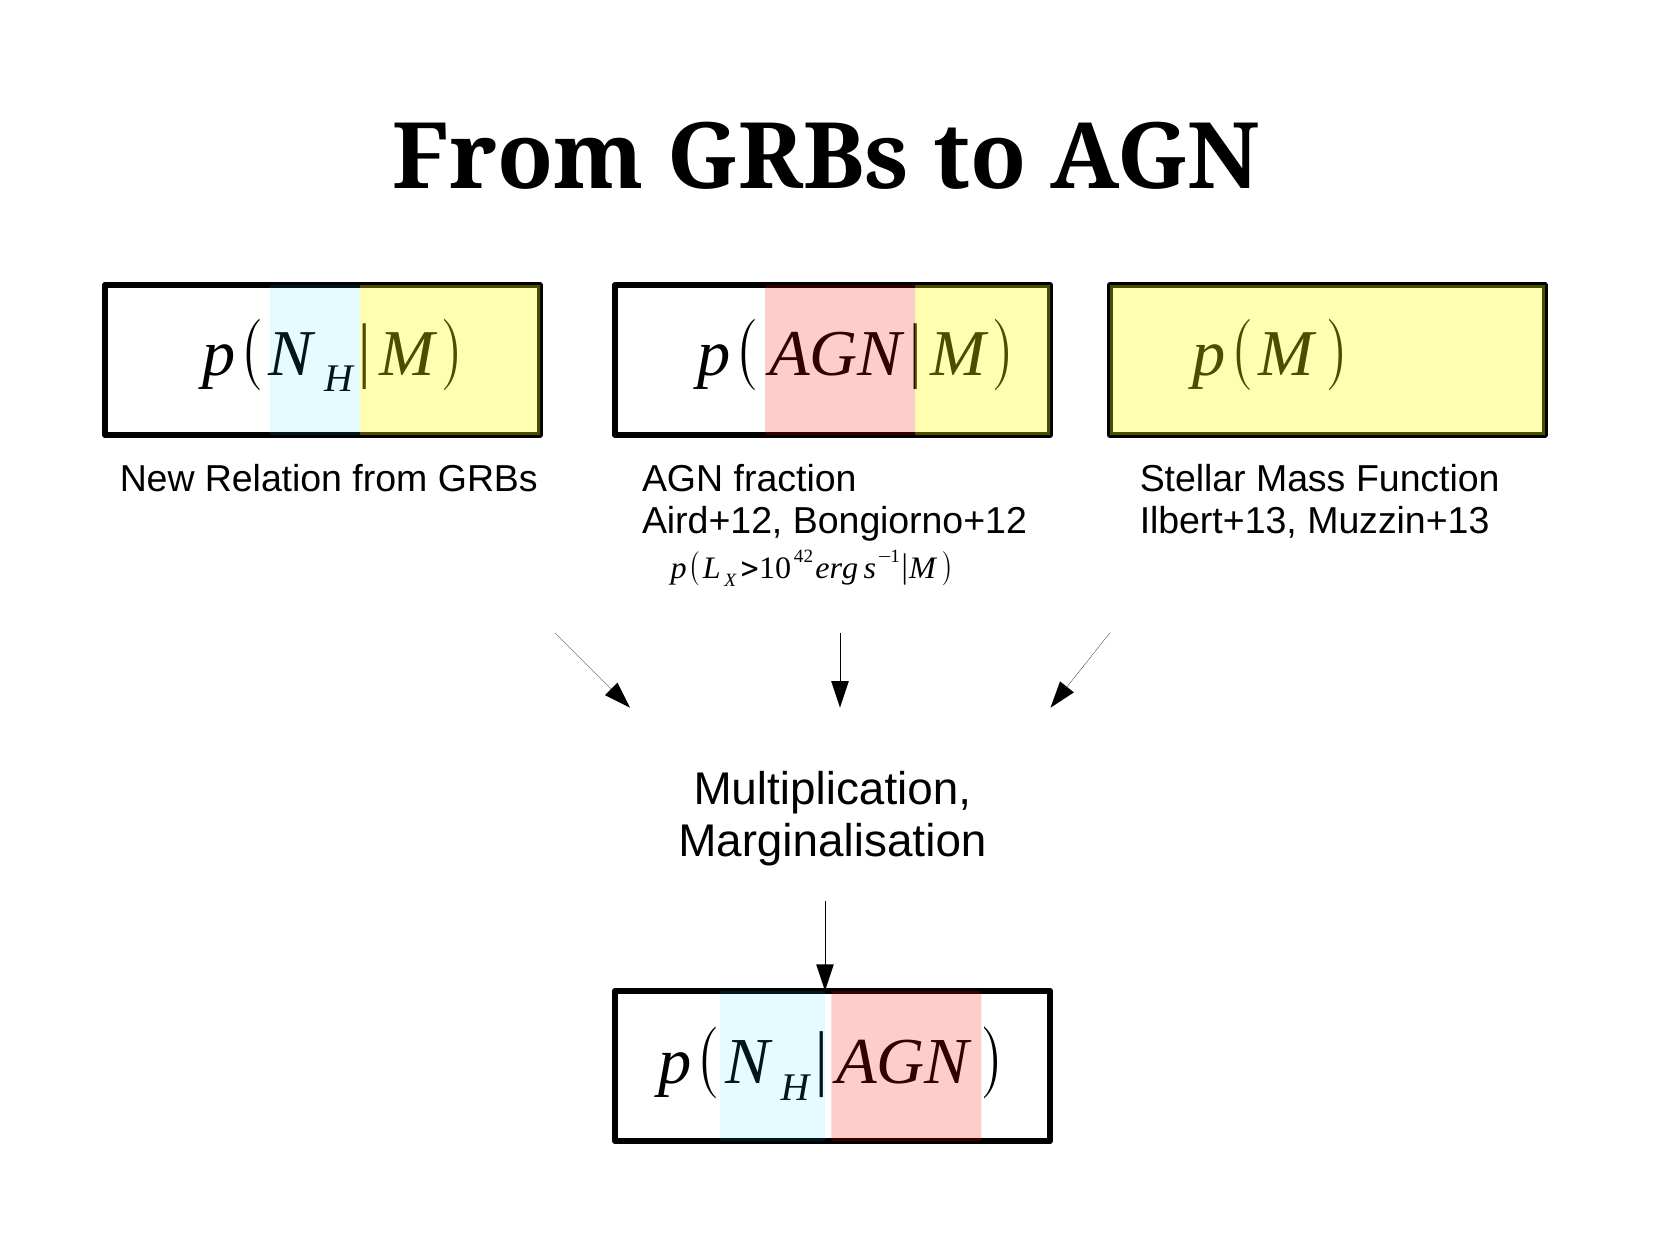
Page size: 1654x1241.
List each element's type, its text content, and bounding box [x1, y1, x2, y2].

chart [180, 315, 270, 399]
text_box [1110, 285, 1546, 436]
text_box New Relation from GRBs [105, 450, 556, 549]
text_box Multiplication, Marginalisation [600, 756, 1066, 874]
text_box [615, 285, 1051, 436]
title From GRBs to AGN [82, 49, 1571, 257]
chart [675, 315, 765, 394]
chart [636, 1023, 720, 1108]
chart [826, 1023, 831, 1108]
text_box [105, 285, 541, 436]
chart [982, 1023, 1017, 1108]
text_box AGN fraction Aird+12, Bongiorno+12 [627, 450, 1048, 591]
text_box Stellar Mass Function Ilbert+13, Muzzin+13 [1125, 450, 1516, 549]
text_box [615, 990, 1051, 1141]
chart [660, 547, 961, 591]
